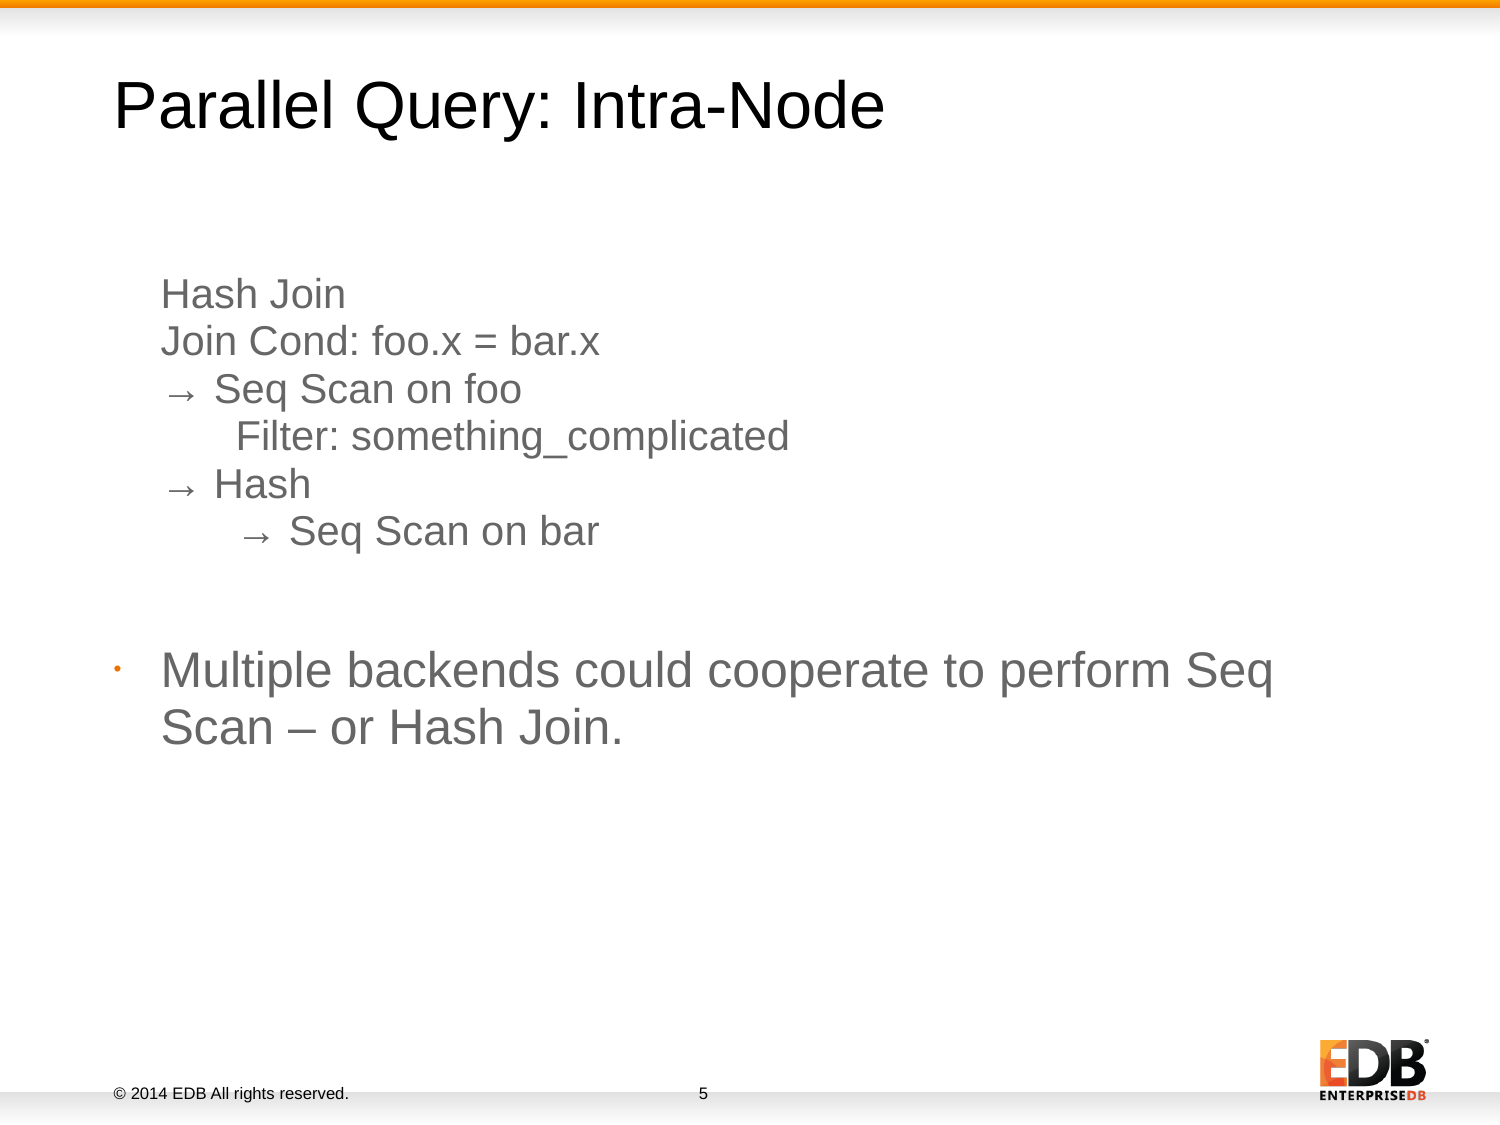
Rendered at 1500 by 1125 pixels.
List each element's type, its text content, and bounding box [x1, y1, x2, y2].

list Hash Join Join Cond: foo.x = bar.x → Seq Scan on foo Filter: something_complicated → Hash → Seq Scan on bar Multiple backends could cooperate to perform Seq Scan – or Hash Join. [98, 263, 1403, 984]
title Parallel Query: Intra-Node [98, 26, 1403, 188]
picture [1318, 1036, 1430, 1101]
